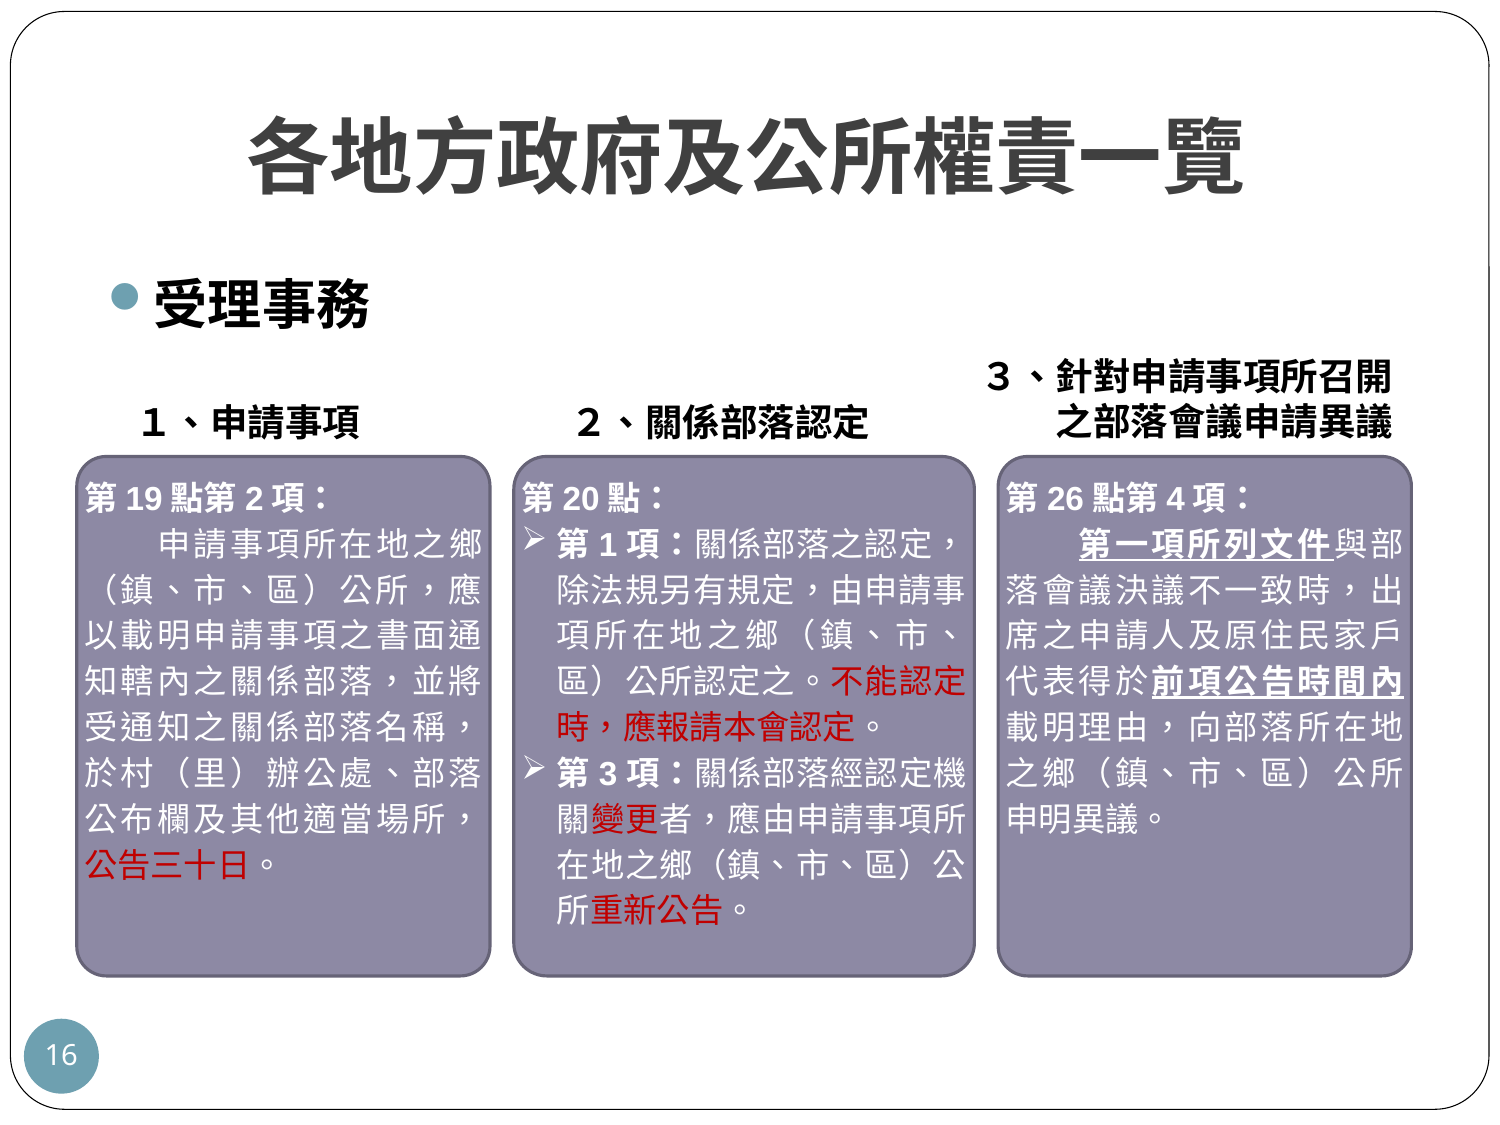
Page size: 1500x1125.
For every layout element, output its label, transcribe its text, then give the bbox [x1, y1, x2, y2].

text_box ３、針對申請事項所召開 之部落會議申請異議 [962, 337, 1412, 458]
text_box <編號> [23, 1018, 99, 1094]
text_box 第19點第2項： 申請事項所在地之鄉（鎮、市、區）公所，應以載明申請事項之書面通知轄內之關係部落，並將受通知之關係部落名稱，於村（里）辦公處、部落公布欄及其他適當場所，公告三十日。 [76, 456, 490, 976]
text_box 受理事務 [100, 255, 1376, 1006]
text_box 第26點第4項： 第一項所列文件與部落會議決議不一致時，出席之申請人及原住民家戶代表得於前項公告時間內載明理由，向部落所在地之鄉（鎮、市、區）公所申明異議。 [998, 458, 1412, 976]
text_box １、申請事項 [41, 383, 455, 459]
text_box 各地方政府及公所權責一覽 [112, 31, 1388, 219]
text_box ２、關係部落認定 [513, 383, 928, 459]
text_box 第20點： 第1項：關係部落之認定，除法規另有規定，由申請事項所在地之鄉（鎮、市、區）公所認定之。不能認定時，應報請本會認定。 第3項：關係部落經認定機關變更者，應由申請事項所在地之鄉（鎮、市、區）公所重新公告。 [513, 456, 975, 976]
